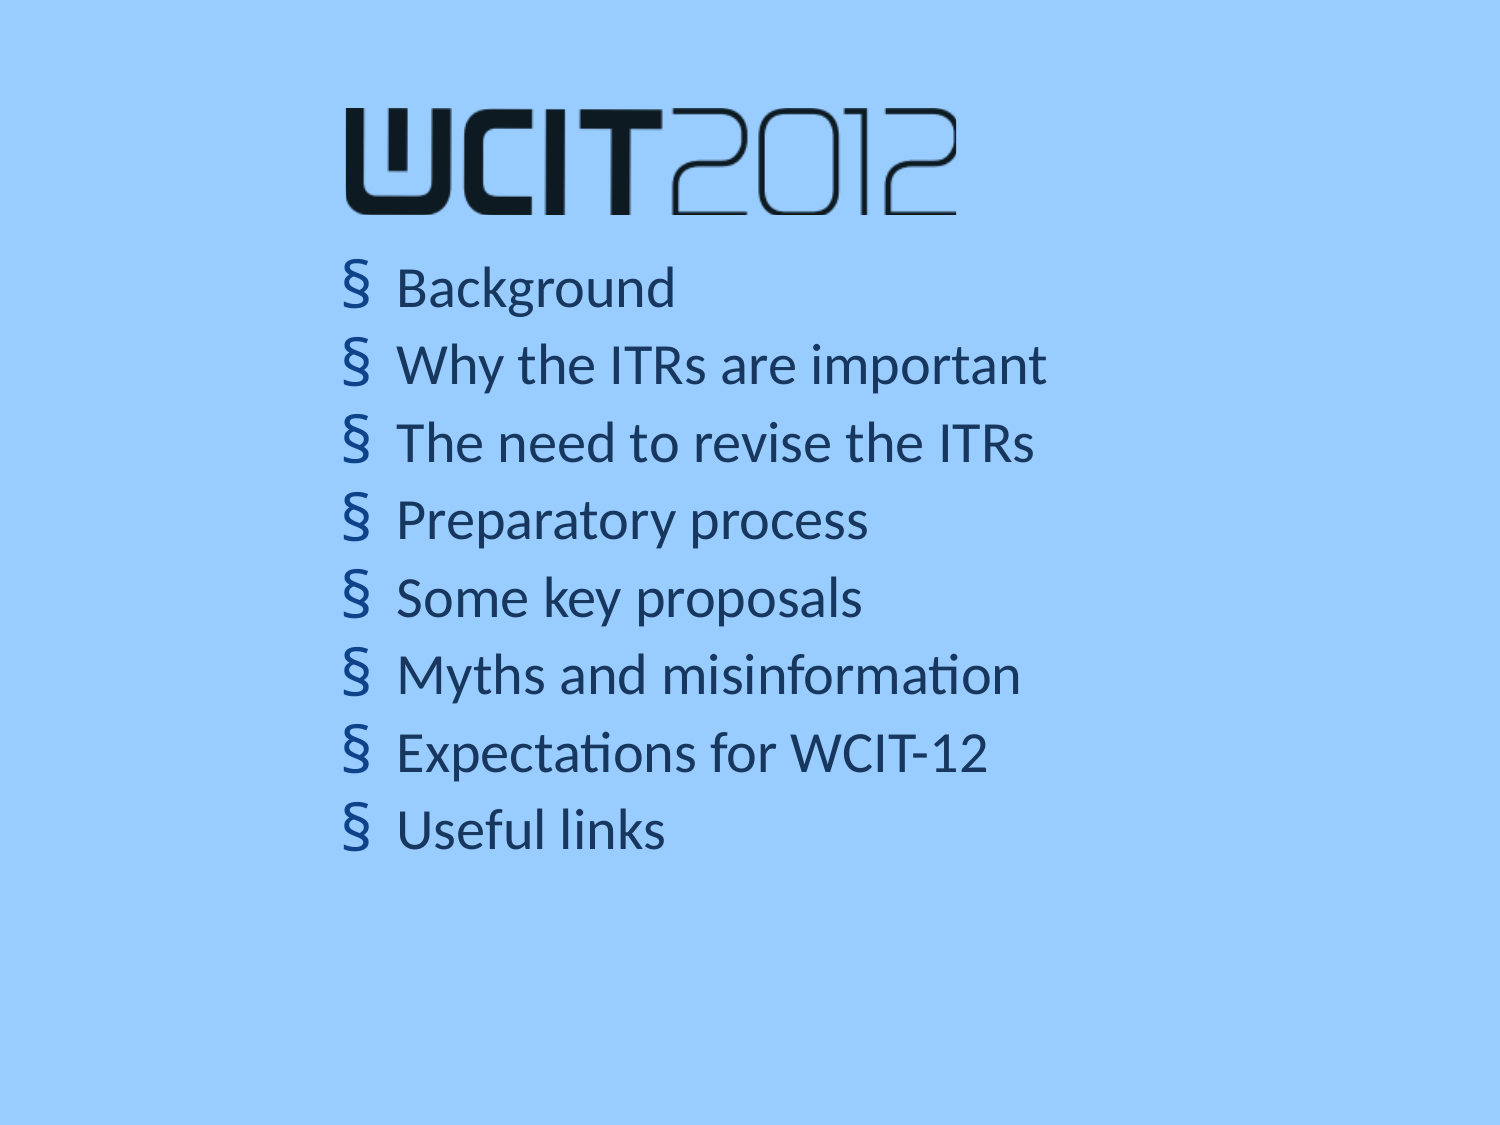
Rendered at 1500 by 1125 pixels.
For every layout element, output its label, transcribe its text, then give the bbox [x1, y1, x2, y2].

picture [345, 108, 957, 215]
text_box Background Why the ITRs are important The need to revise the ITRs Preparatory process Some key proposals Myths and misinformation Expectations for WCIT-12 Useful links [325, 241, 1282, 937]
